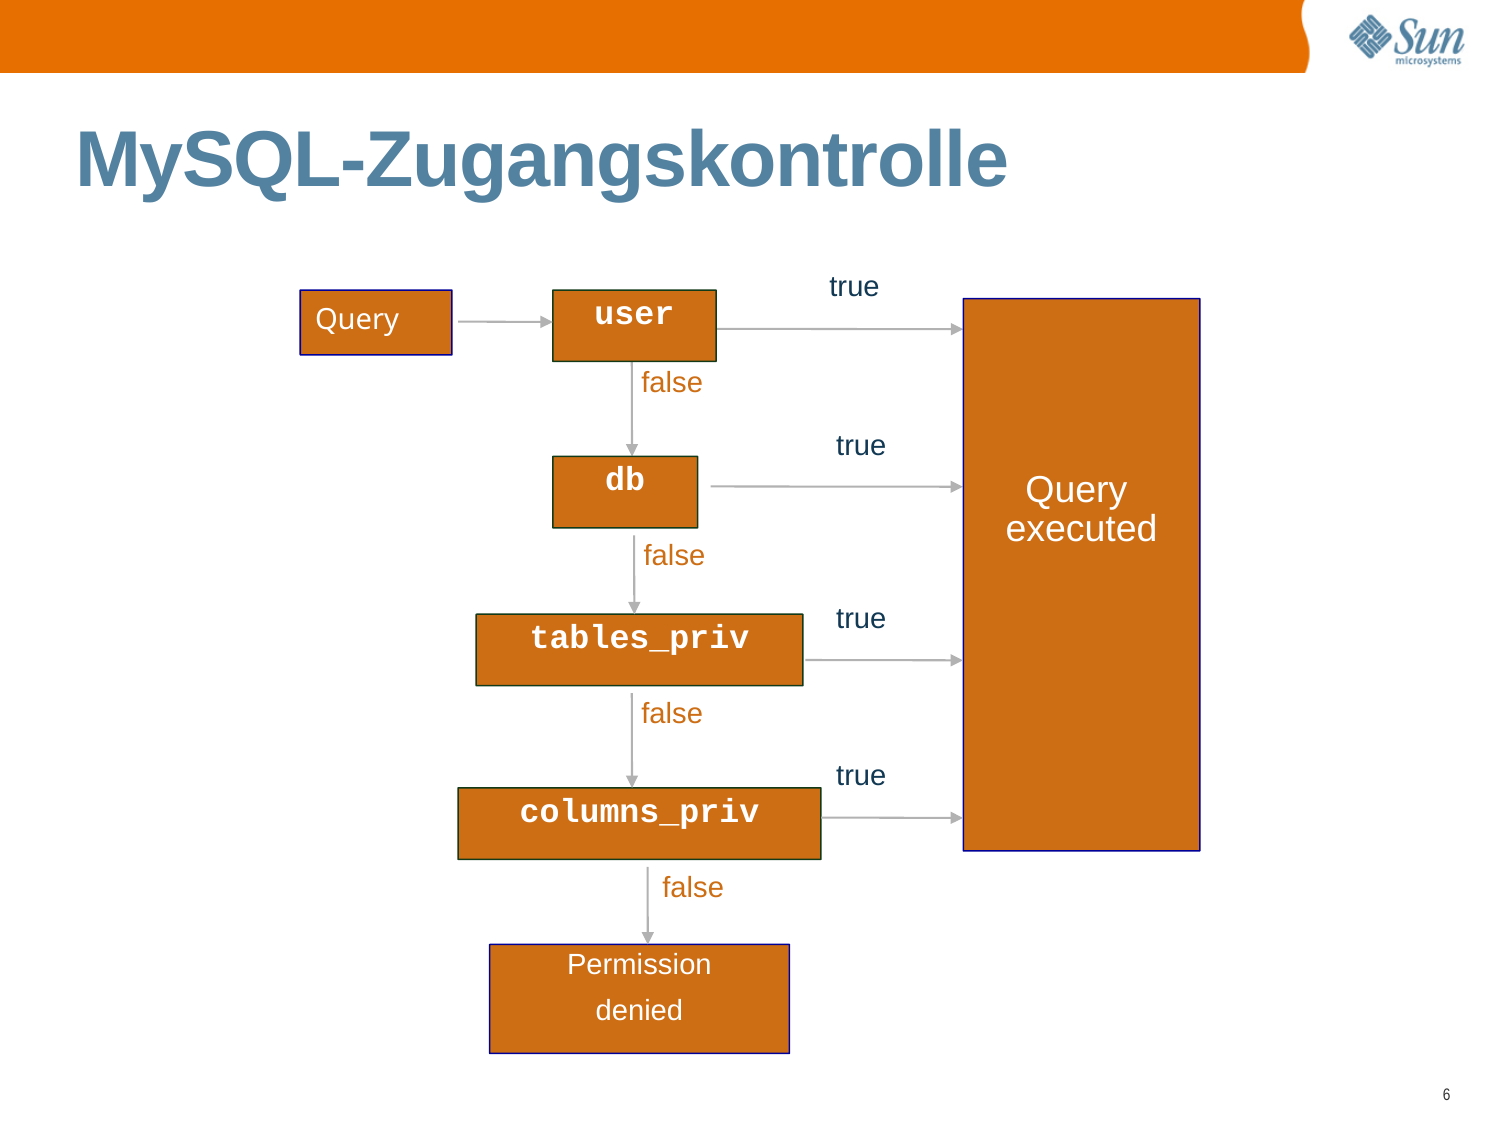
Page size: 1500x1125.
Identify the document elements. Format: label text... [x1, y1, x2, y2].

text_box [489, 1034, 790, 1054]
text_box false [626, 362, 630, 406]
text_box Query executed [963, 298, 1200, 558]
text_box false [626, 693, 630, 738]
text_box false [647, 866, 740, 911]
text_box user [552, 290, 717, 340]
text_box false [633, 361, 719, 406]
text_box true [821, 424, 902, 469]
text_box tables_priv [476, 614, 803, 664]
text_box [552, 340, 717, 362]
text_box true [821, 598, 902, 643]
text_box Query [300, 290, 415, 347]
text_box false [633, 693, 719, 738]
text_box [476, 664, 803, 686]
text_box [300, 290, 452, 355]
text_box db [552, 456, 698, 506]
text_box [963, 558, 1200, 851]
text_box columns_priv [458, 787, 821, 837]
text_box Permission denied [489, 944, 790, 1034]
text_box true [814, 265, 896, 310]
title MySQL-Zugangskontrolle [75, 123, 1437, 227]
text_box true [821, 754, 902, 800]
text_box false [628, 535, 633, 580]
text_box [458, 837, 821, 860]
picture [0, 0, 1500, 73]
text_box false [636, 535, 721, 580]
text_box [552, 506, 698, 528]
